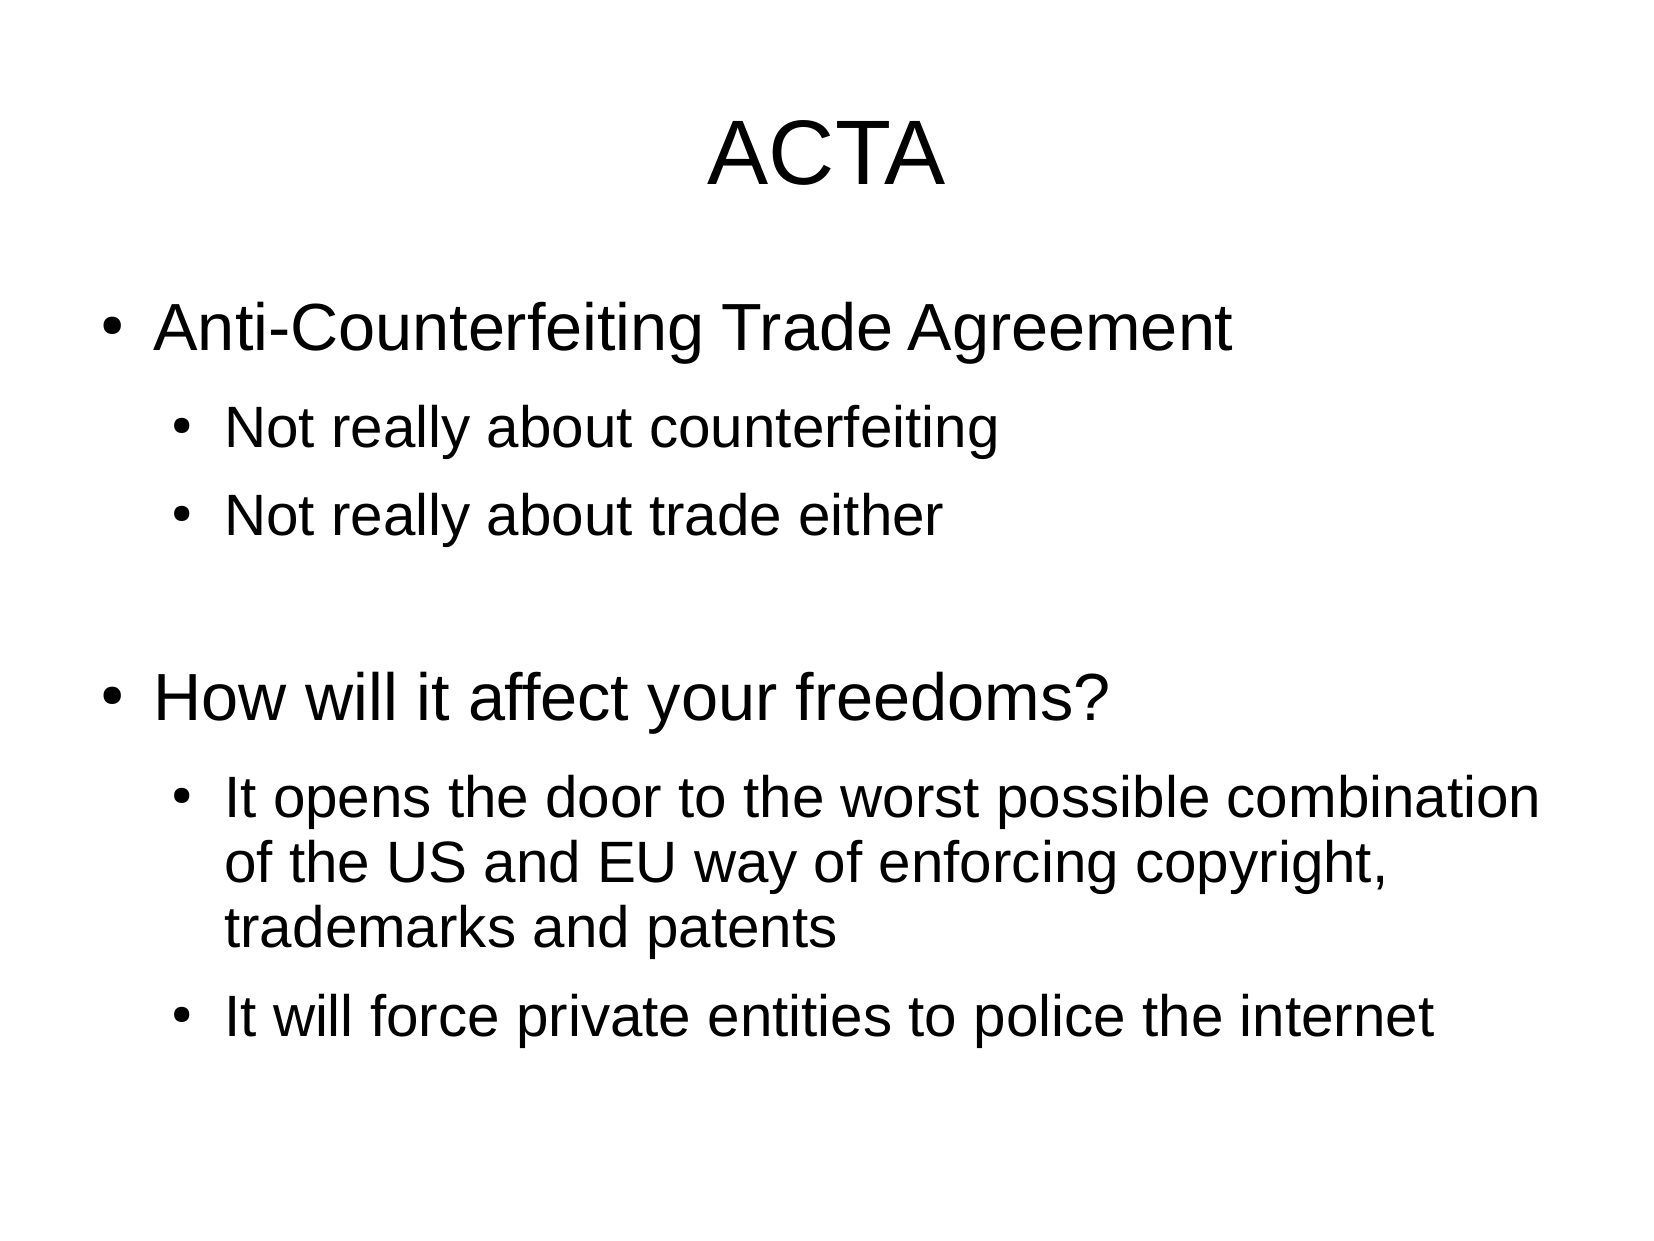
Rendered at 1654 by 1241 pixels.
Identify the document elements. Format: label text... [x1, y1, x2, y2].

list Anti-Counterfeiting Trade Agreement Not really about counterfeiting Not really about trade either How will it affect your freedoms? It opens the door to the worst possible combination of the US and EU way of enforcing copyright, trademarks and patents It will force private entities to police the internet [82, 290, 1571, 1109]
title ACTA [82, 49, 1571, 257]
